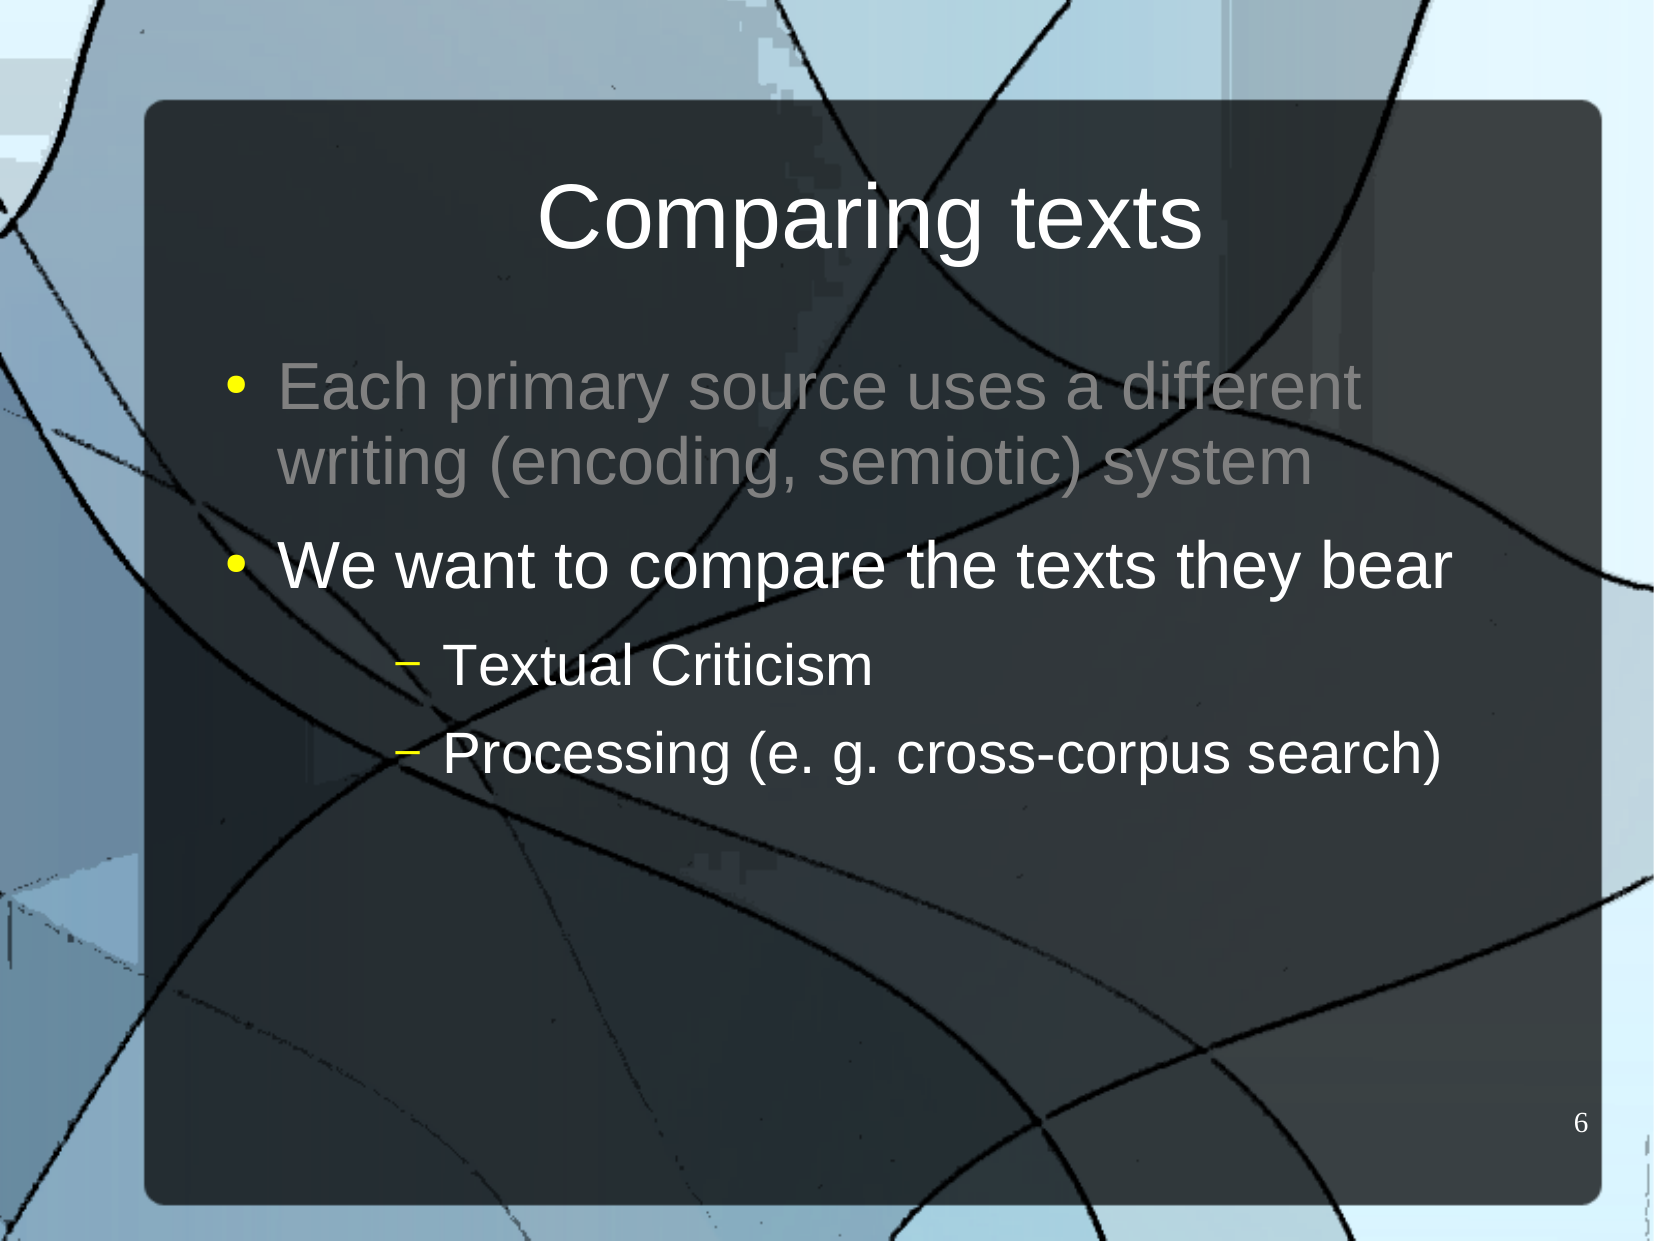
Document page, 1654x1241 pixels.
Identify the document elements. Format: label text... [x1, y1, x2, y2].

list Each primary source uses a different writing (encoding, semiotic) system We want to compare the texts they bear Textual Criticism Processing (e. g. cross-corpus search) [206, 349, 1571, 787]
picture [0, 0, 1654, 1241]
title Comparing texts [159, 108, 1583, 325]
